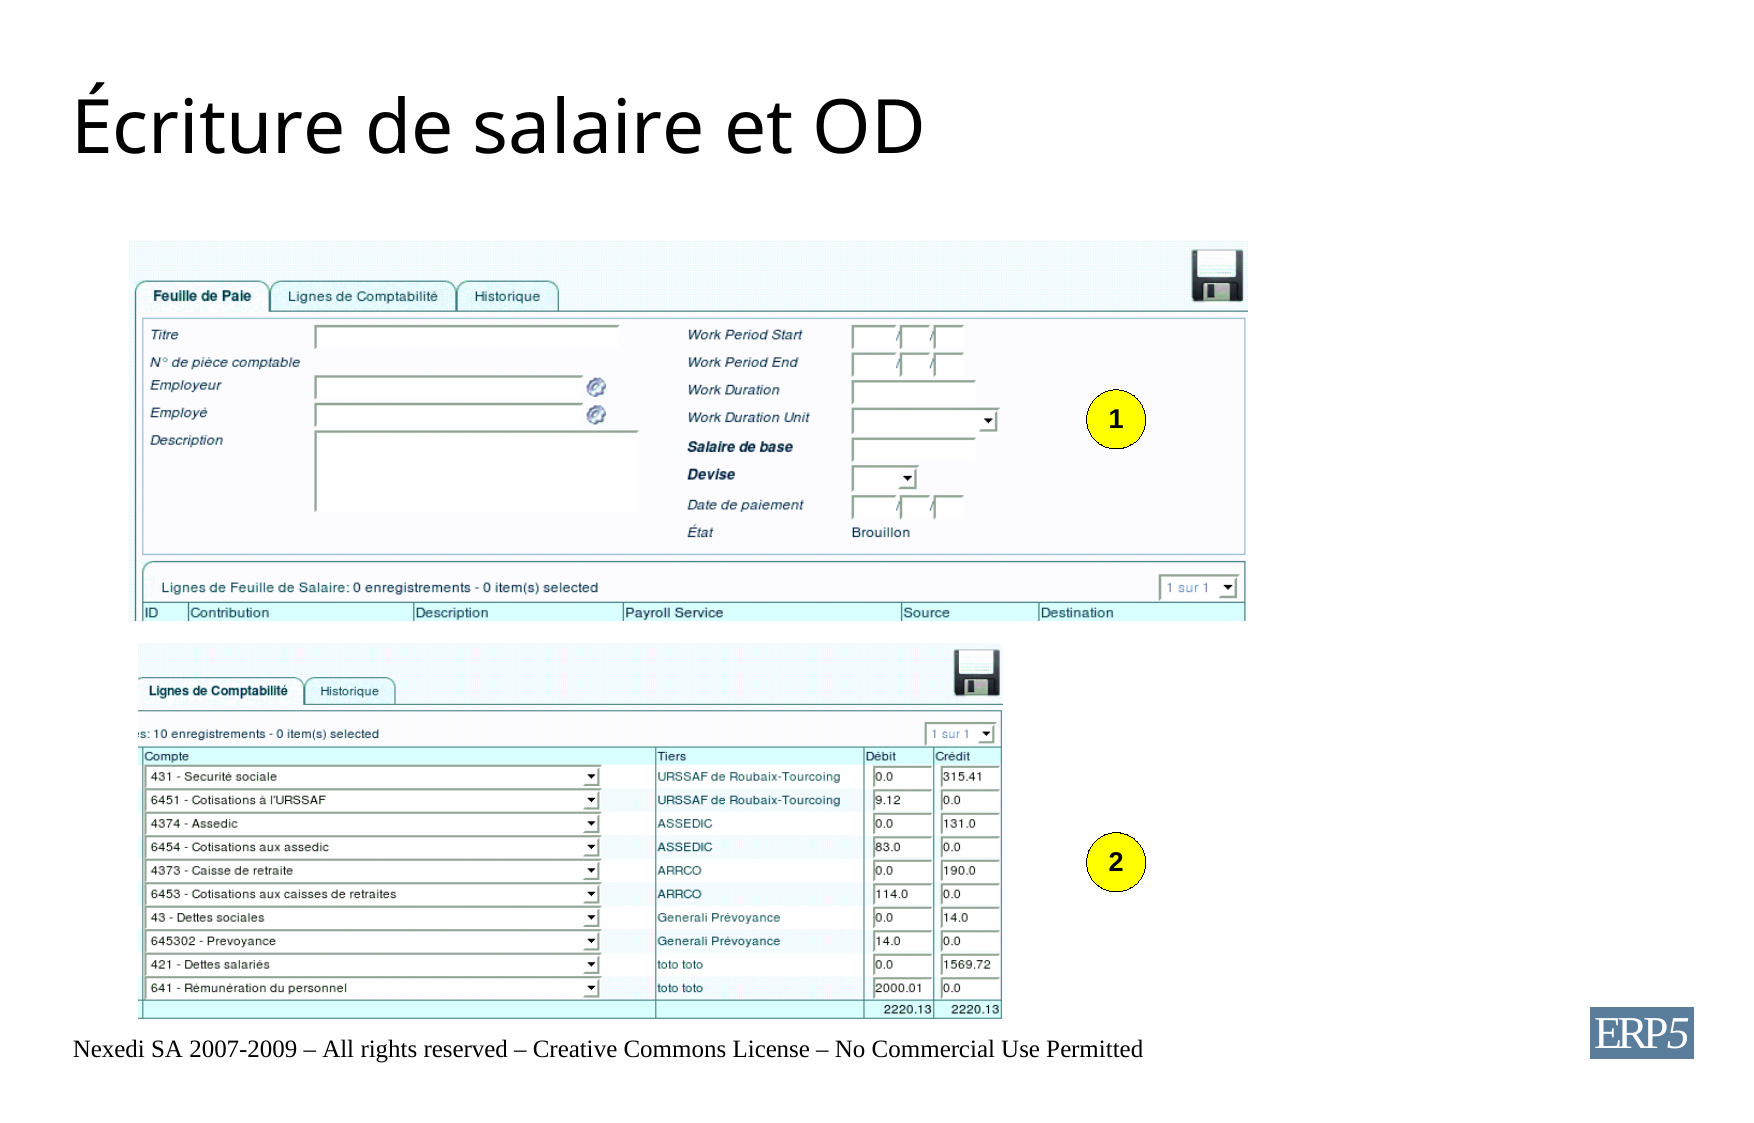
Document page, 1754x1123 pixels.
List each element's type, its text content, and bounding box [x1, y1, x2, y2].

picture [129, 240, 1248, 621]
text_box 1 [1086, 389, 1146, 449]
title Écriture de salaire et OD [71, 63, 1707, 187]
picture [138, 643, 1003, 1021]
text_box 2 [1086, 832, 1146, 892]
